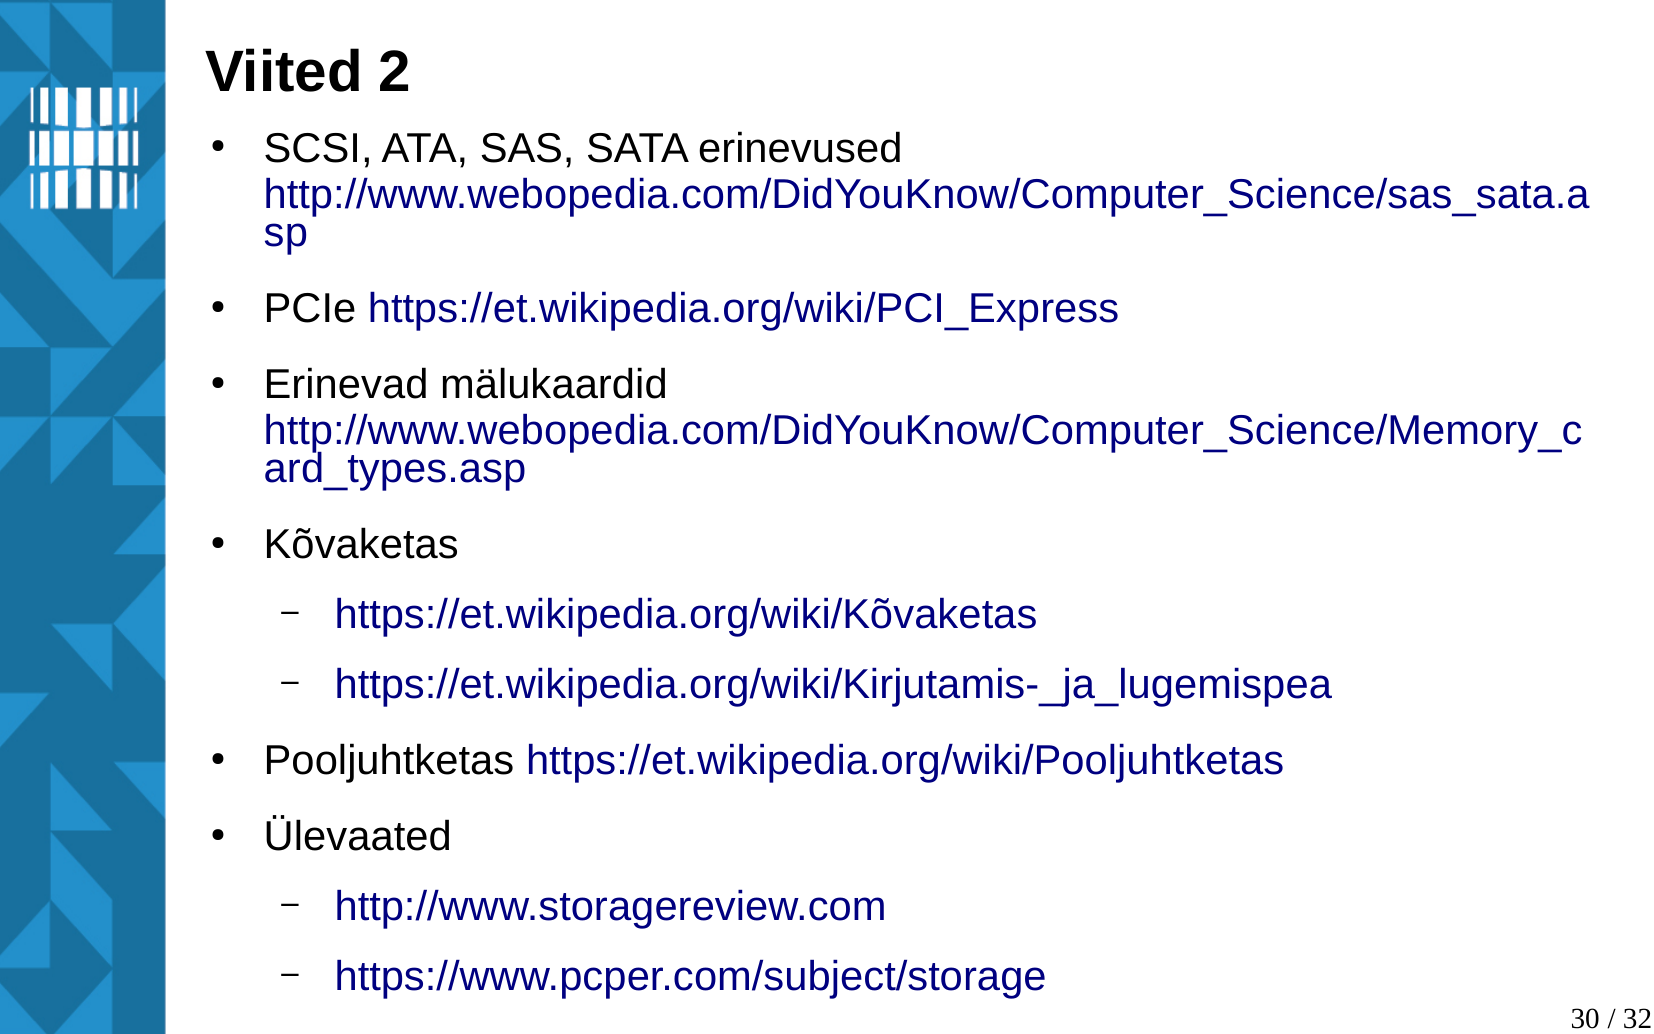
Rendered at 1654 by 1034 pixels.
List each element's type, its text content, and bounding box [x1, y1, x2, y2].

title Viited 2 [205, 35, 1542, 107]
list SCSI, ATA, SAS, SATA erinevused http://www.webopedia.com/DidYouKnow/Computer_Science/sas_sata.asp PCIe https://et.wikipedia.org/wiki/PCI_Express Erinevad mälukaardid http://www.webopedia.com/DidYouKnow/Computer_Science/Memory_card_types.asp Kõvaketas https://et.wikipedia.org/wiki/Kõvaketas https://et.wikipedia.org/wiki/Kirjutamis-_ja_lugemispea Pooljuhtketas https://et.wikipedia.org/wiki/Pooljuhtketas Ülevaated http://www.storagereview.com https://www.pcper.com/subject/storage [192, 124, 1595, 993]
